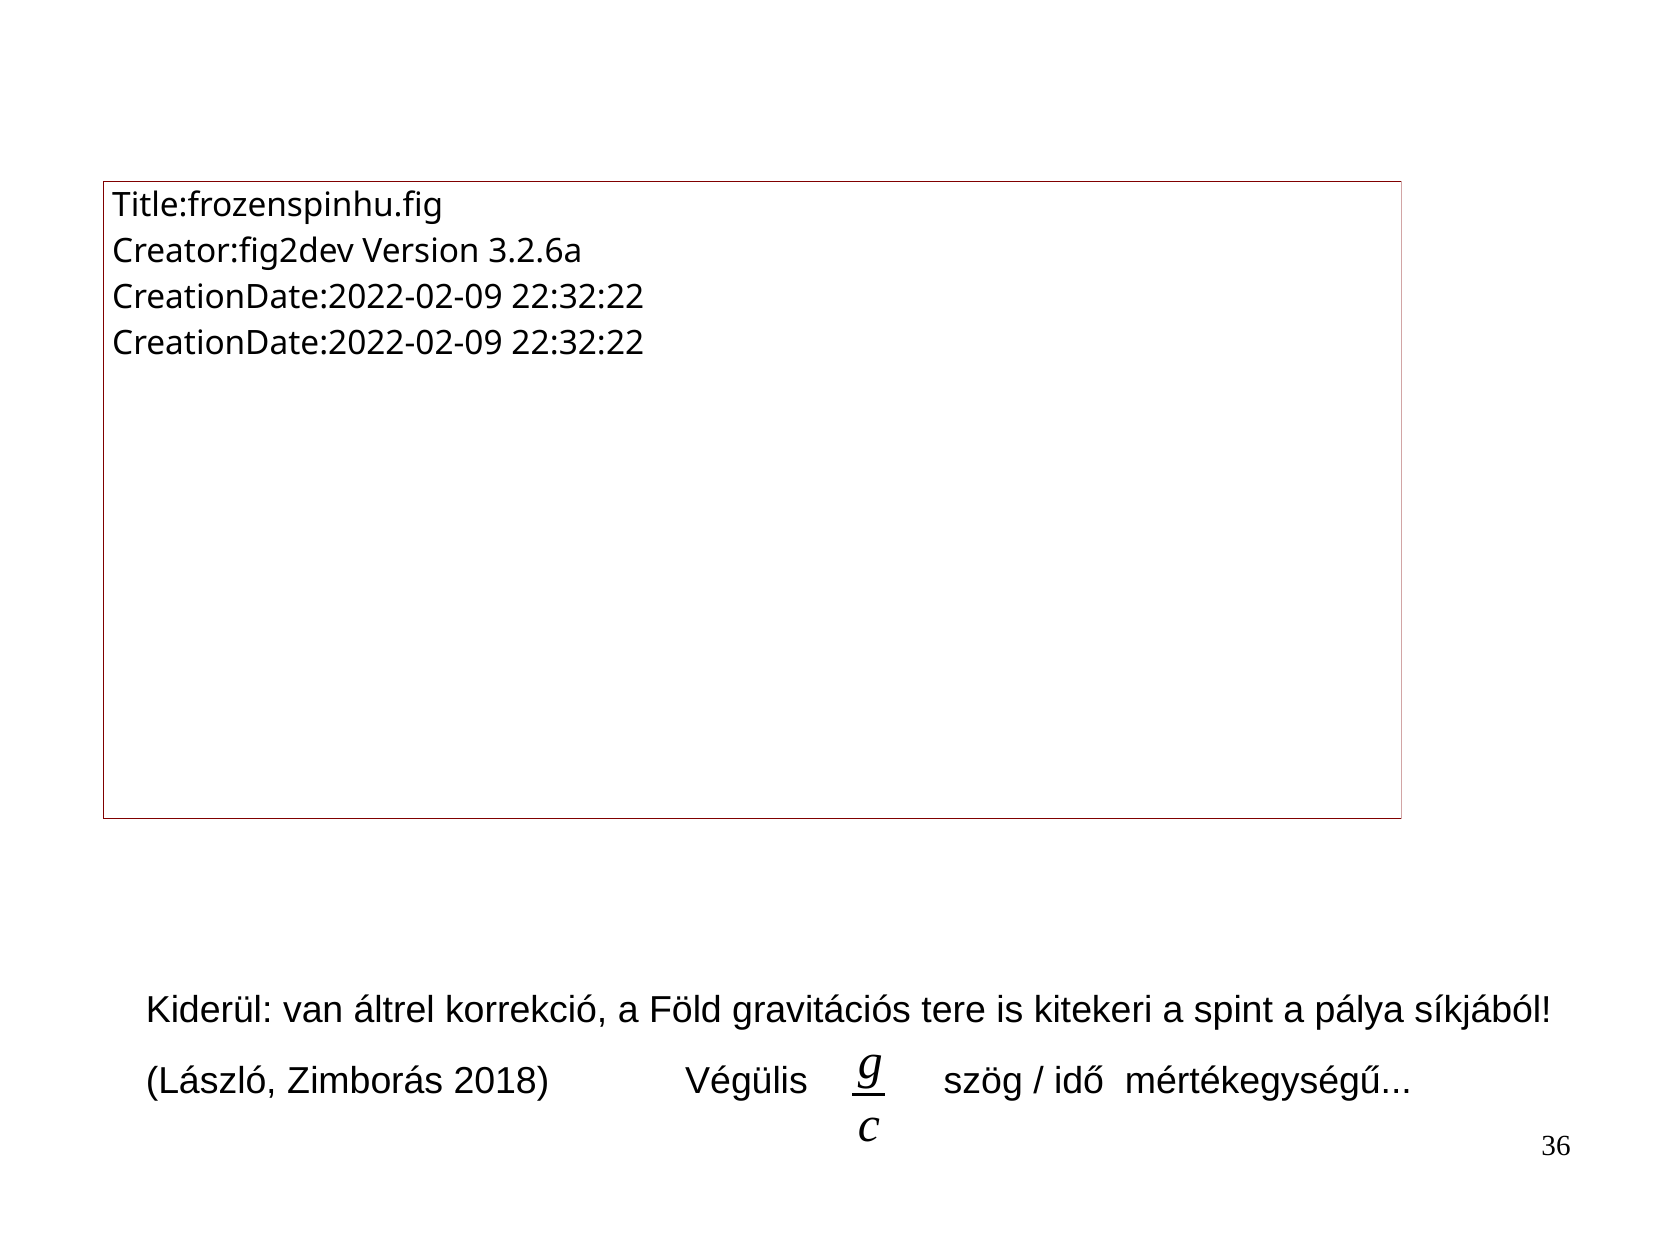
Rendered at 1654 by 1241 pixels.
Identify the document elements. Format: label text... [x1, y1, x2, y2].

chart [843, 1035, 895, 1153]
picture [101, 178, 1402, 819]
list Kiderül: van áltrel korrekció, a Föld gravitációs tere is kitekeri a spint a pálya síkjából! (László, Zimborás 2018) Végülis szög / idő mértékegységű... [75, 105, 1564, 1163]
